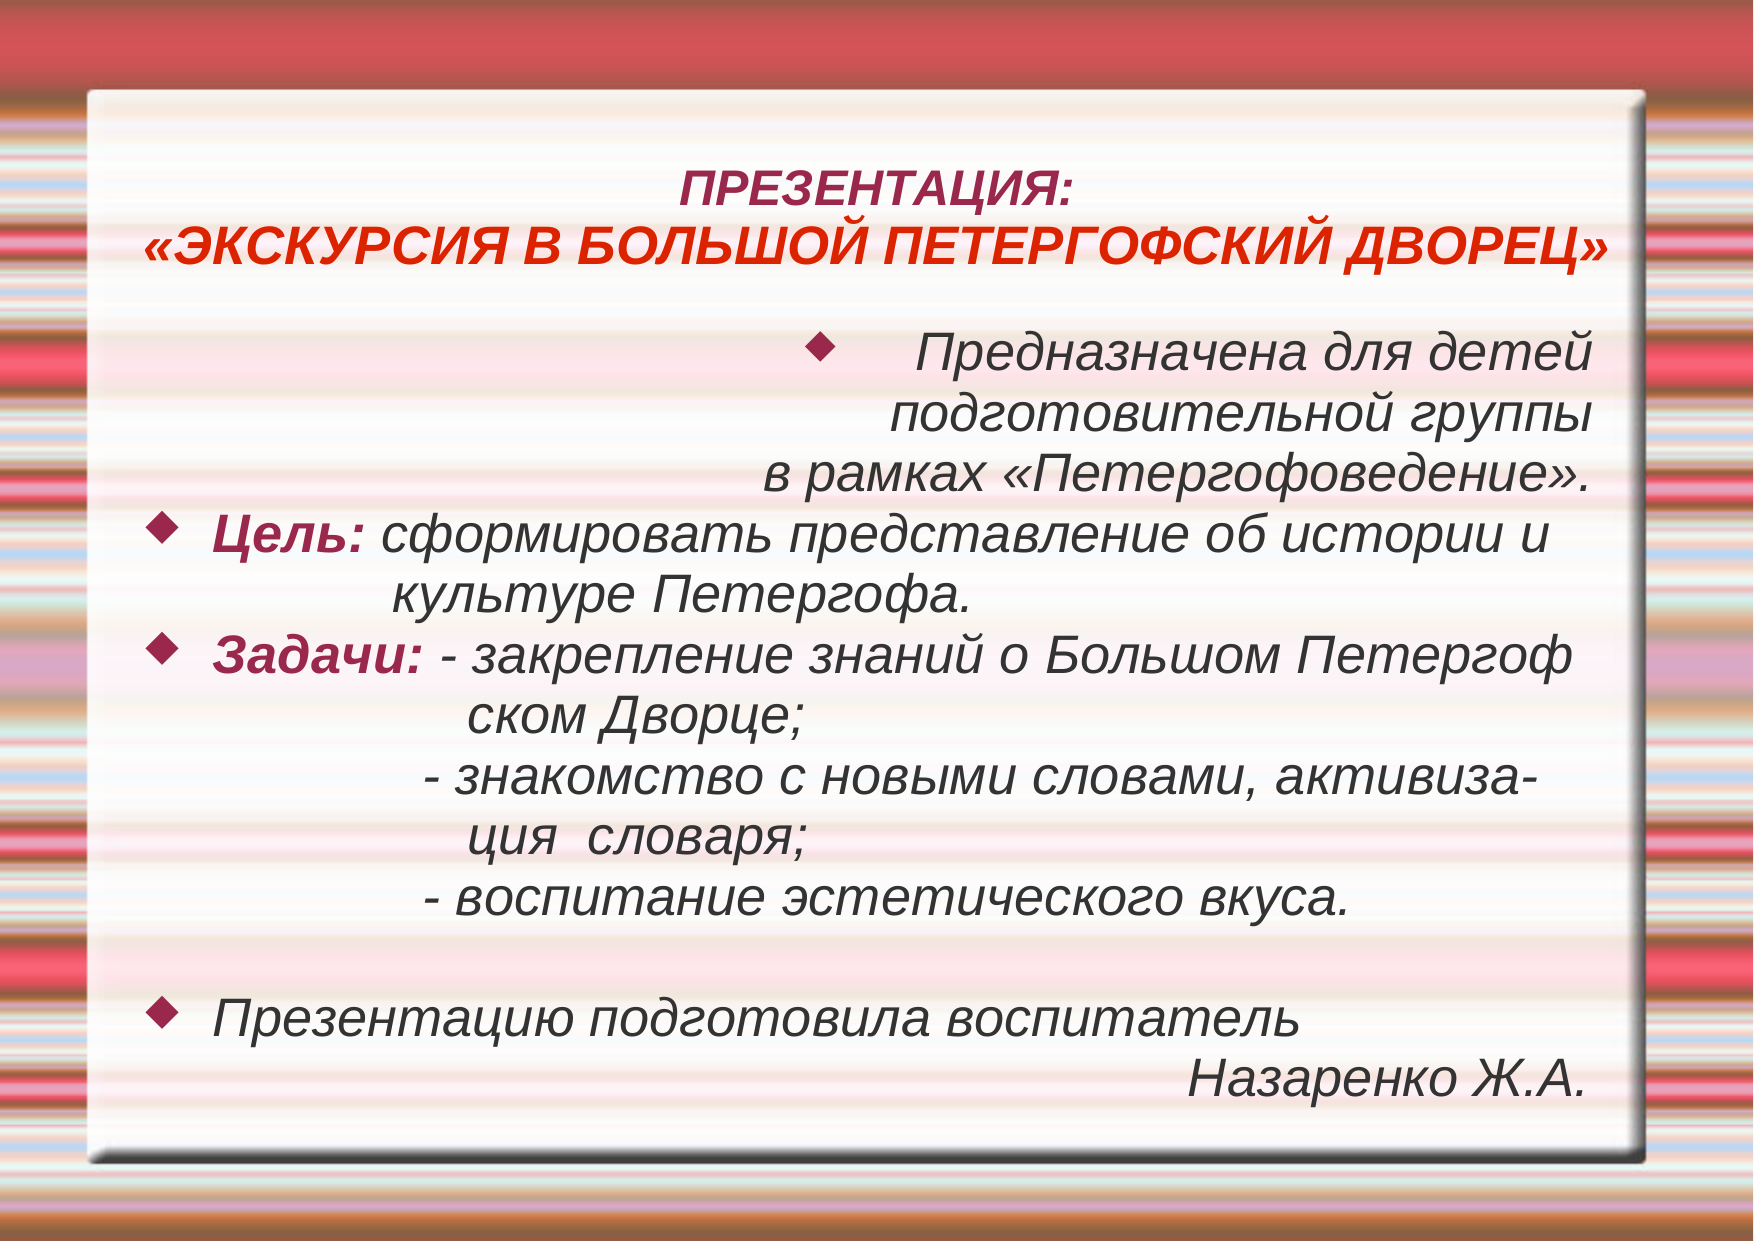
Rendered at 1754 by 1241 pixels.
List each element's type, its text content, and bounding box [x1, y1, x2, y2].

list Предназначена для детей подготовительной группы в рамках «Петергофоведение». Цель: сформировать представление об истории и культуре Петергофа. Задачи: - закрепление знаний о Большом Петергоф ском Дворце; - знакомство с новыми словами, активиза- ция словаря; - воспитание эстетического вкуса. Презентацию подготовила воспитатель Назаренко Ж.А. [130, 265, 1595, 1108]
title ПРЕЗЕНТАЦИЯ: «ЭКСКУРСИЯ В БОЛЬШОЙ ПЕТЕРГОФСКИЙ ДВОРЕЦ» [128, 114, 1627, 322]
picture [0, 0, 1754, 1241]
